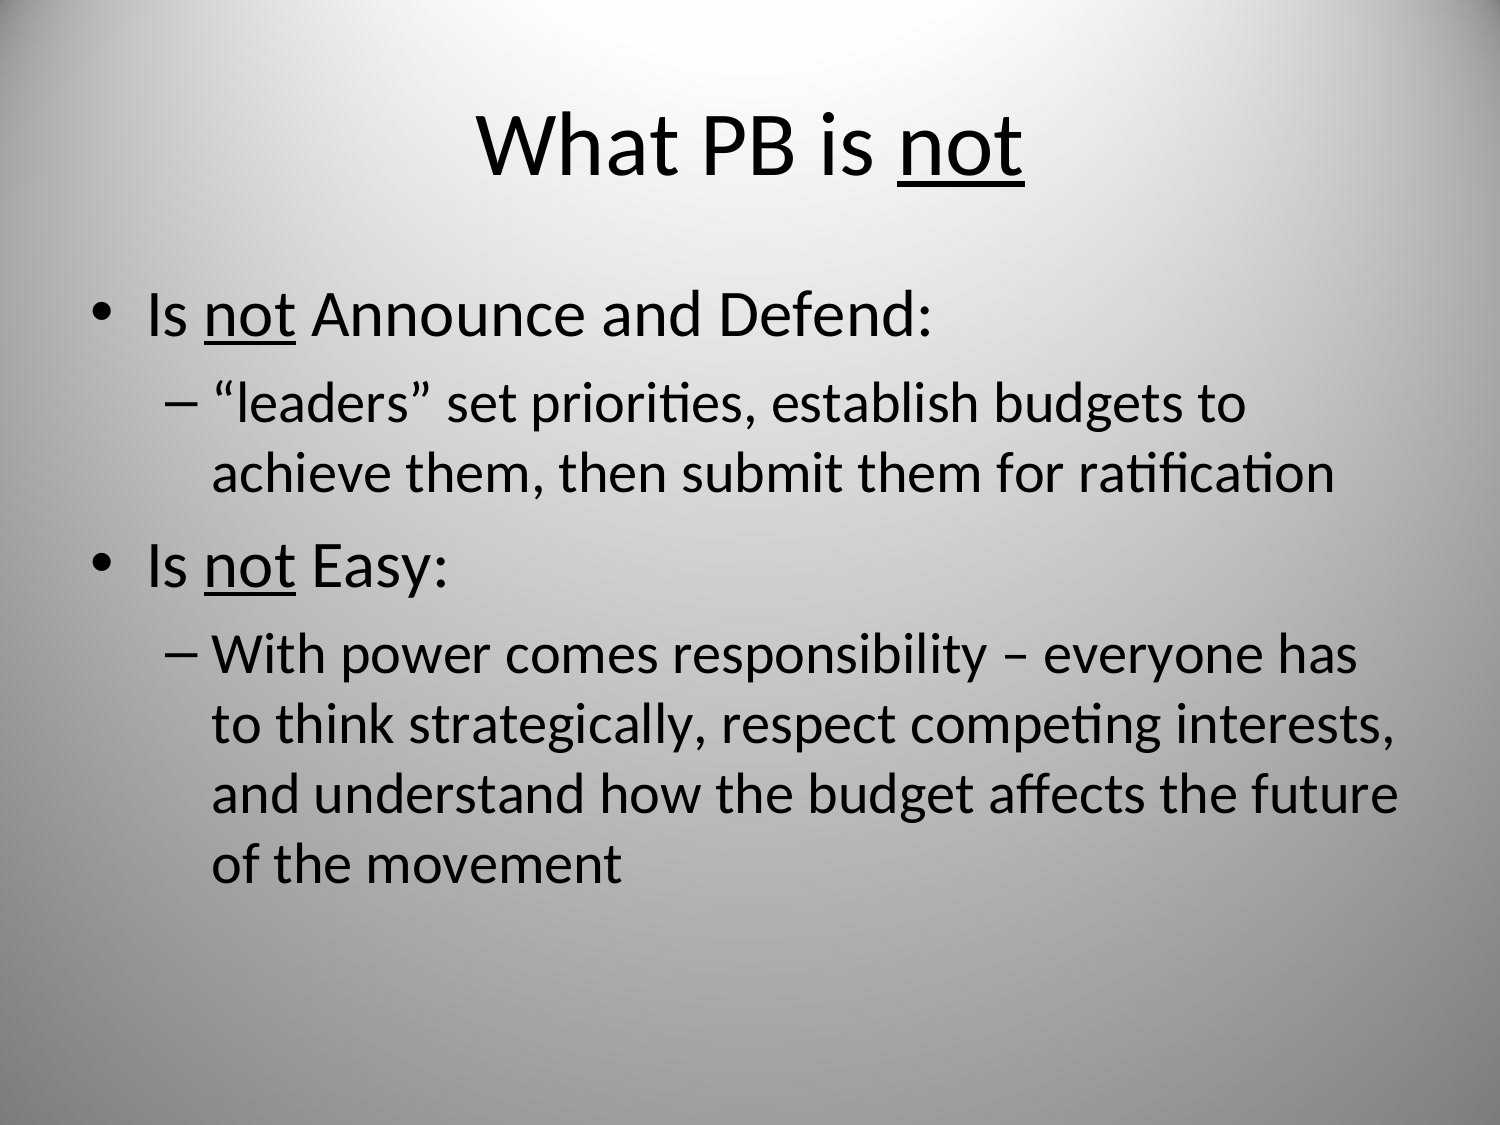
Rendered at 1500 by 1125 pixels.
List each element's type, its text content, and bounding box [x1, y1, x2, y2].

list Is not Announce and Defend: “leaders” set priorities, establish budgets to achieve them, then submit them for ratification Is not Easy: With power comes responsibility – everyone has to think strategically, respect competing interests, and understand how the budget affects the future of the movement [75, 262, 1426, 1006]
picture [0, 0, 1500, 1125]
title What PB is not [75, 45, 1426, 233]
